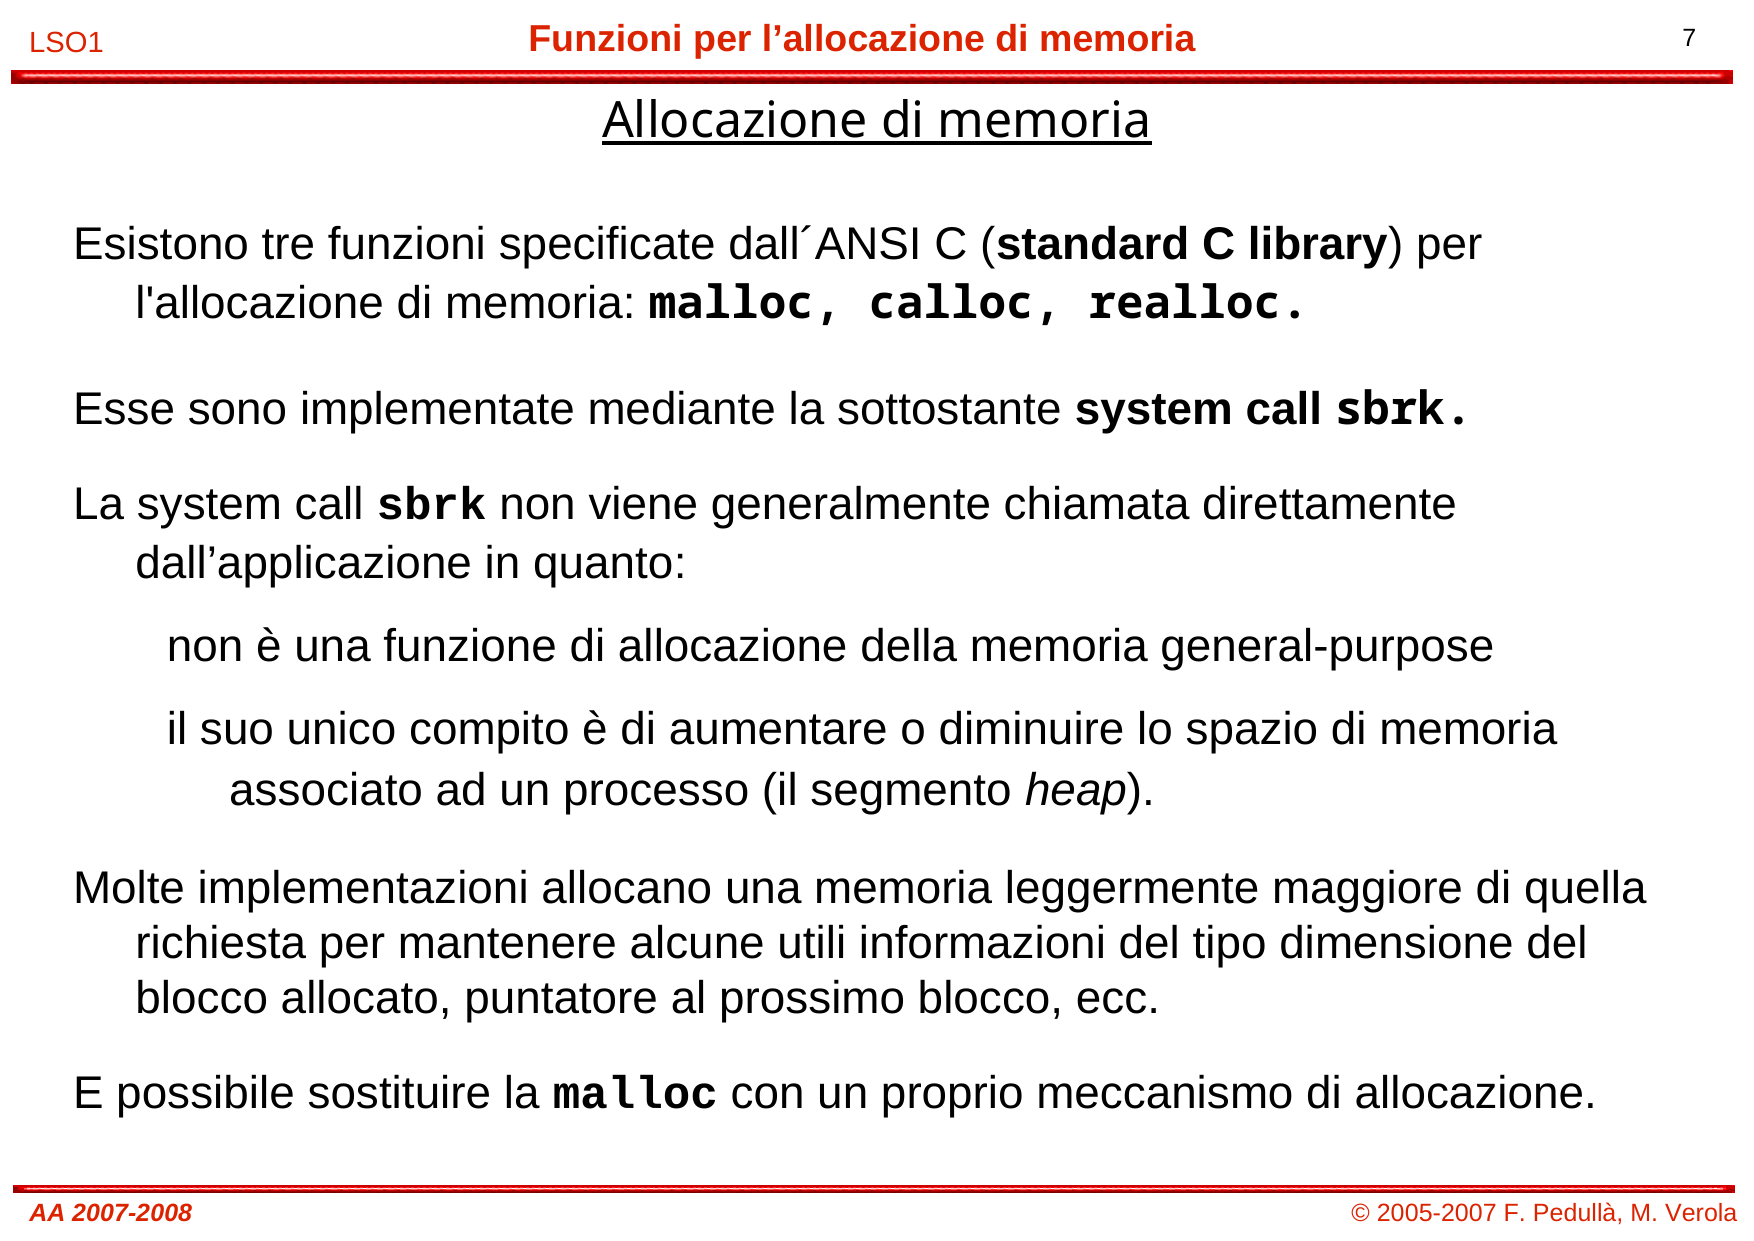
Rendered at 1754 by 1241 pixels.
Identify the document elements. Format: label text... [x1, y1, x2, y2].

picture [13, 1185, 1735, 1193]
title Allocazione di memoria [412, 72, 1342, 168]
picture [11, 70, 1733, 84]
list Esistono tre funzioni specificate dall´ANSI C (standard C library) per l'allocazione di memoria: malloc, calloc, realloc. Esse sono implementate mediante la sottostante system call sbrk. La system call sbrk non viene generalmente chiamata direttamente dall’applicazione in quanto: non è una funzione di allocazione della memoria general-purpose il suo unico compito è di aumentare o diminuire lo spazio di memoria associato ad un processo (il segmento heap). Molte implementazioni allocano una memoria leggermente maggiore di quella richiesta per mantenere alcune utili informazioni del tipo dimensione del blocco allocato, puntatore al prossimo blocco, ecc. E possibile sostituire la malloc con un proprio meccanismo di allocazione. [58, 206, 1696, 1115]
